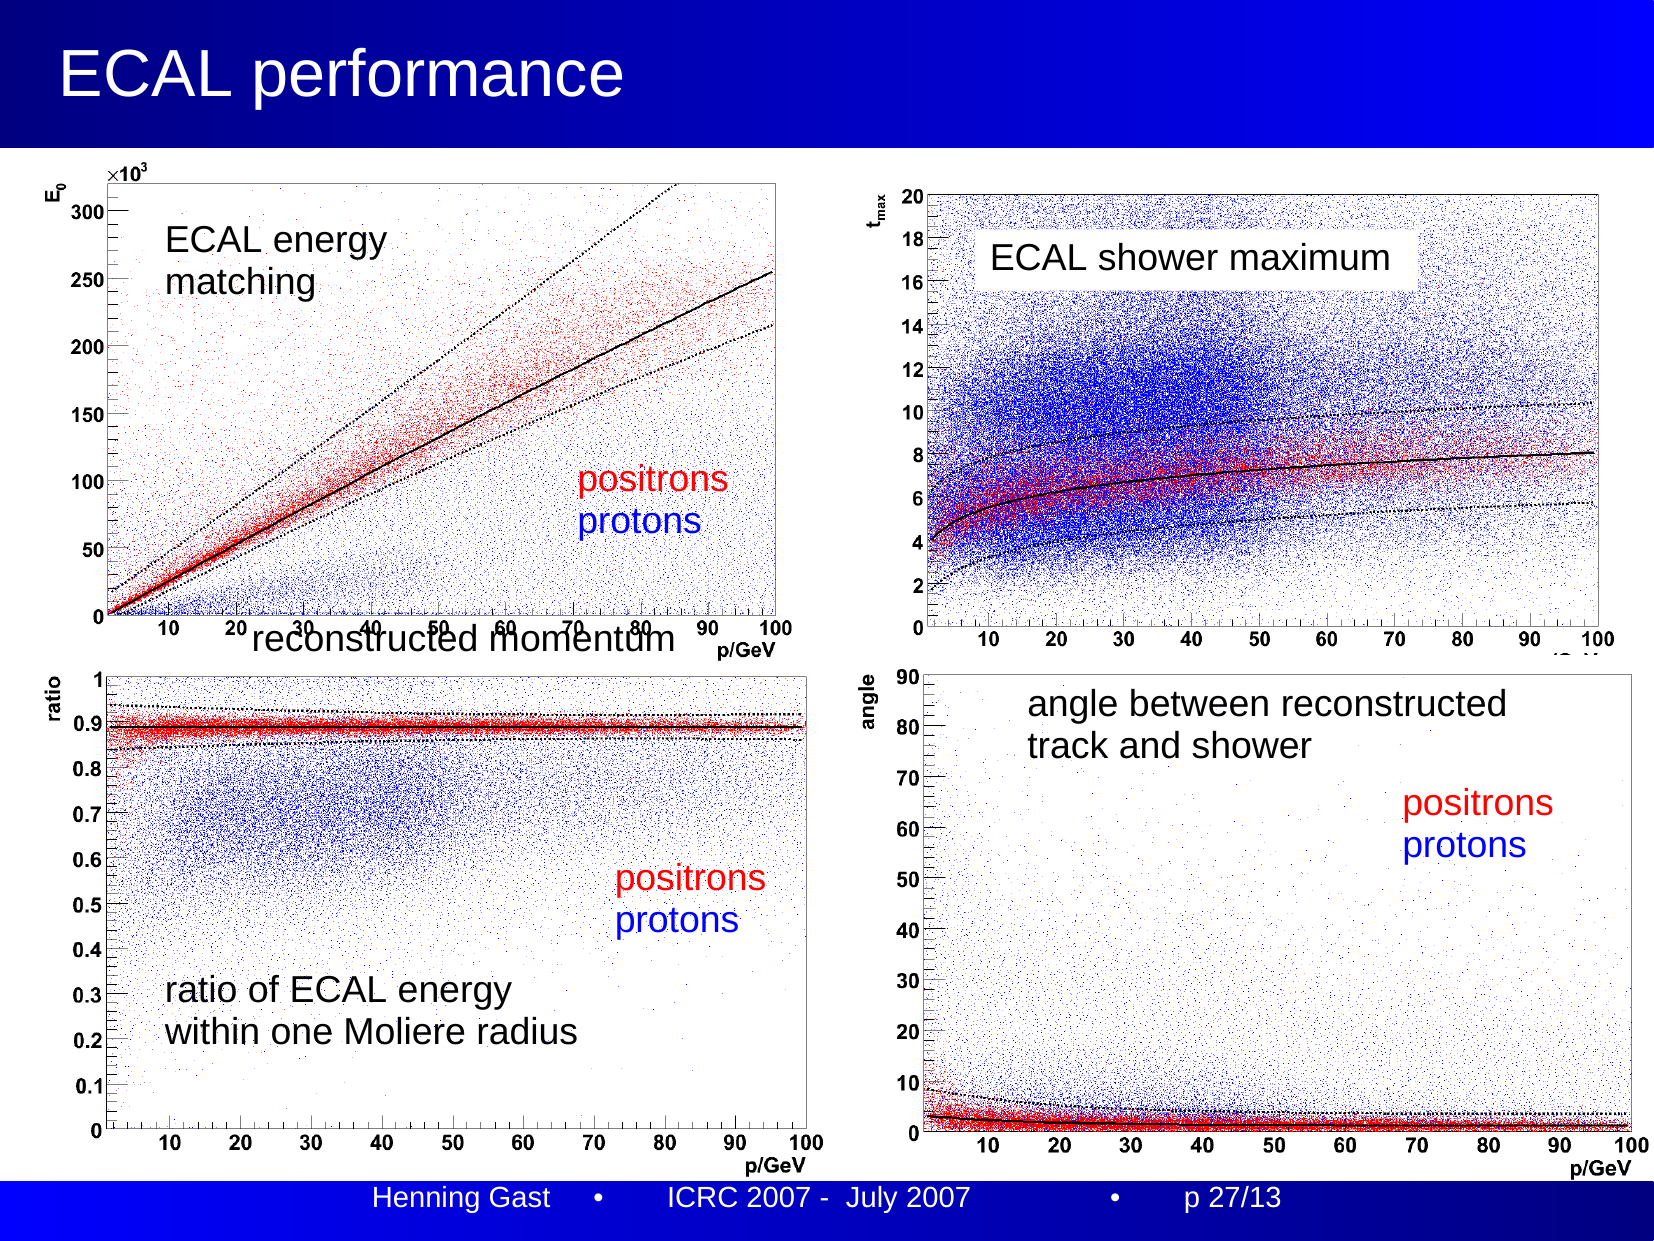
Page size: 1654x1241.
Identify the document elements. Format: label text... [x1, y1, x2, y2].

text_box positrons protons [1387, 773, 1613, 873]
picture [43, 160, 794, 664]
text_box positrons protons [600, 848, 826, 948]
picture [855, 180, 1651, 1181]
title ECAL performance [0, 0, 1654, 148]
text_box positrons protons [562, 450, 788, 549]
text_box ECAL shower maximum [975, 229, 1418, 291]
text_box angle between reconstructed track and shower [1012, 675, 1524, 783]
text_box ratio of ECAL energy within one Moliere radius [150, 961, 602, 1069]
picture [42, 666, 826, 1178]
text_box reconstructed momentum [236, 610, 710, 672]
text_box ECAL energy matching [150, 211, 421, 319]
